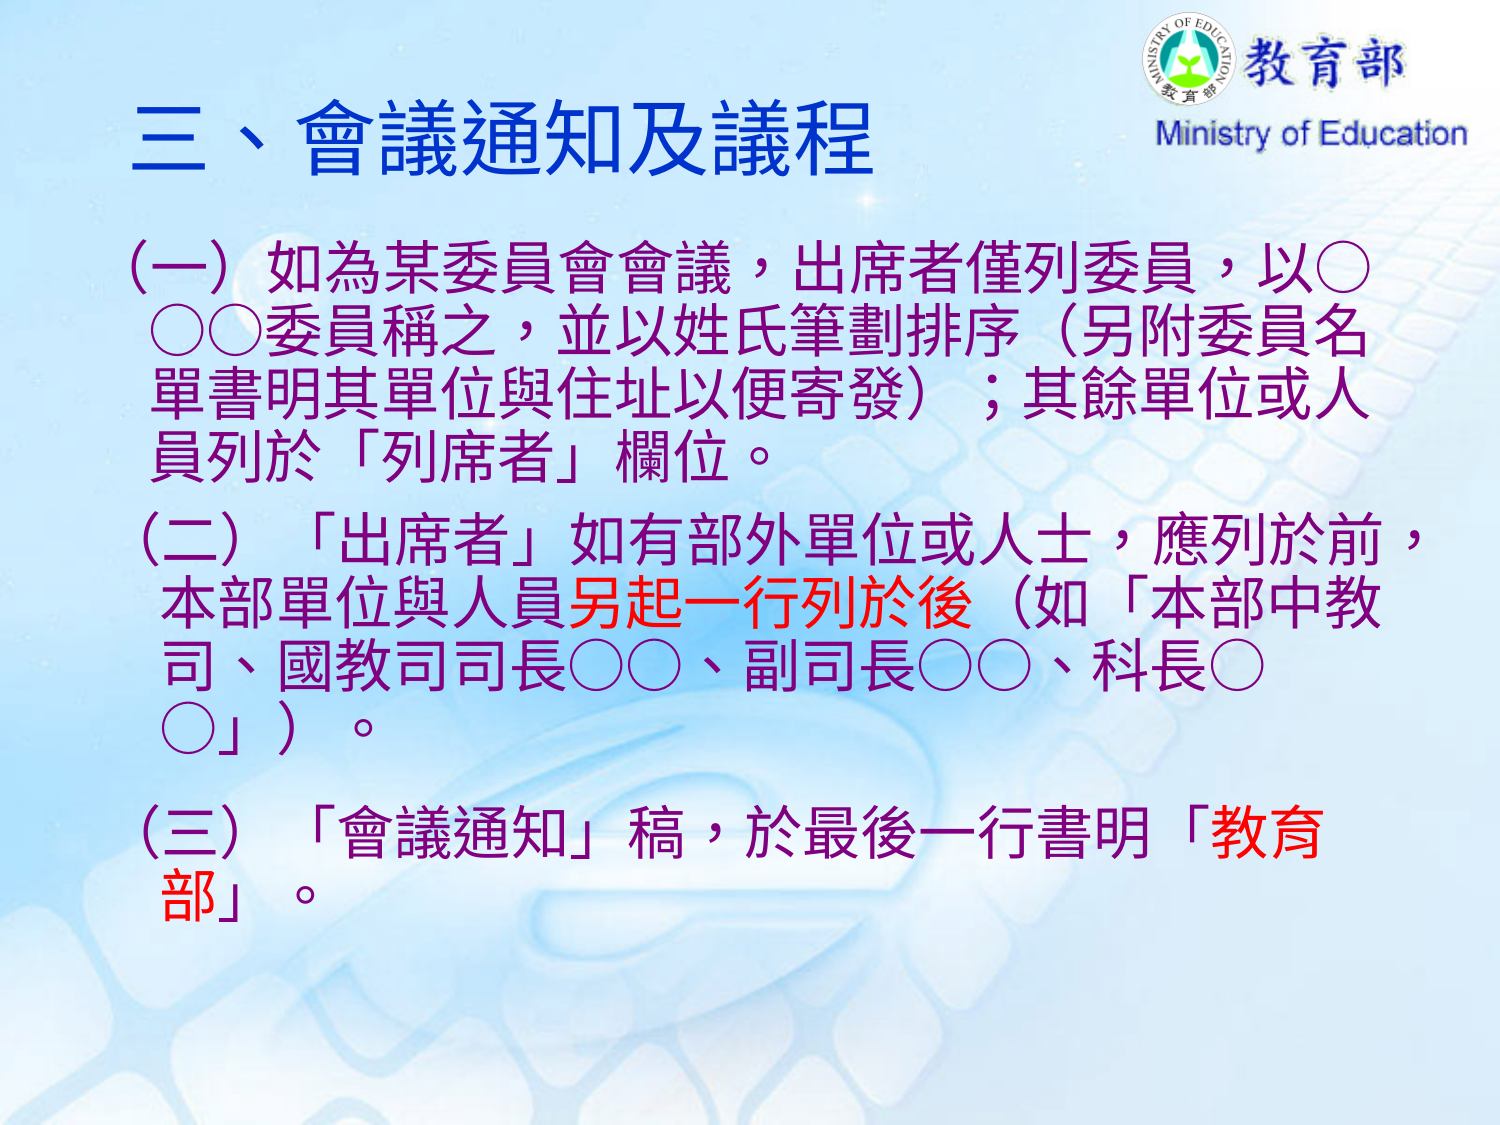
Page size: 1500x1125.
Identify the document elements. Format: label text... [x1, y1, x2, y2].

list [50, 99, 1263, 526]
text_box [1012, 50, 1463, 126]
text_box （二）「出席者」如有部外單位或人士，應列於前，本部單位與人員另起一行列於後（如「本部中教司、國教司司長○○、副司長○○、科長○○」）。 （三）「會議通知」稿，於最後一行書明「教育部」。 [88, 503, 1401, 1076]
text_box 三、會議通知及議程 [112, 90, 1069, 190]
text_box （一）如為某委員會會議，出席者僅列委員，以○○○委員稱之，並以姓氏筆劃排序（另附委員名單書明其單位與住址以便寄發）；其餘單位或人員列於「列席者」欄位。 [77, 232, 1389, 730]
